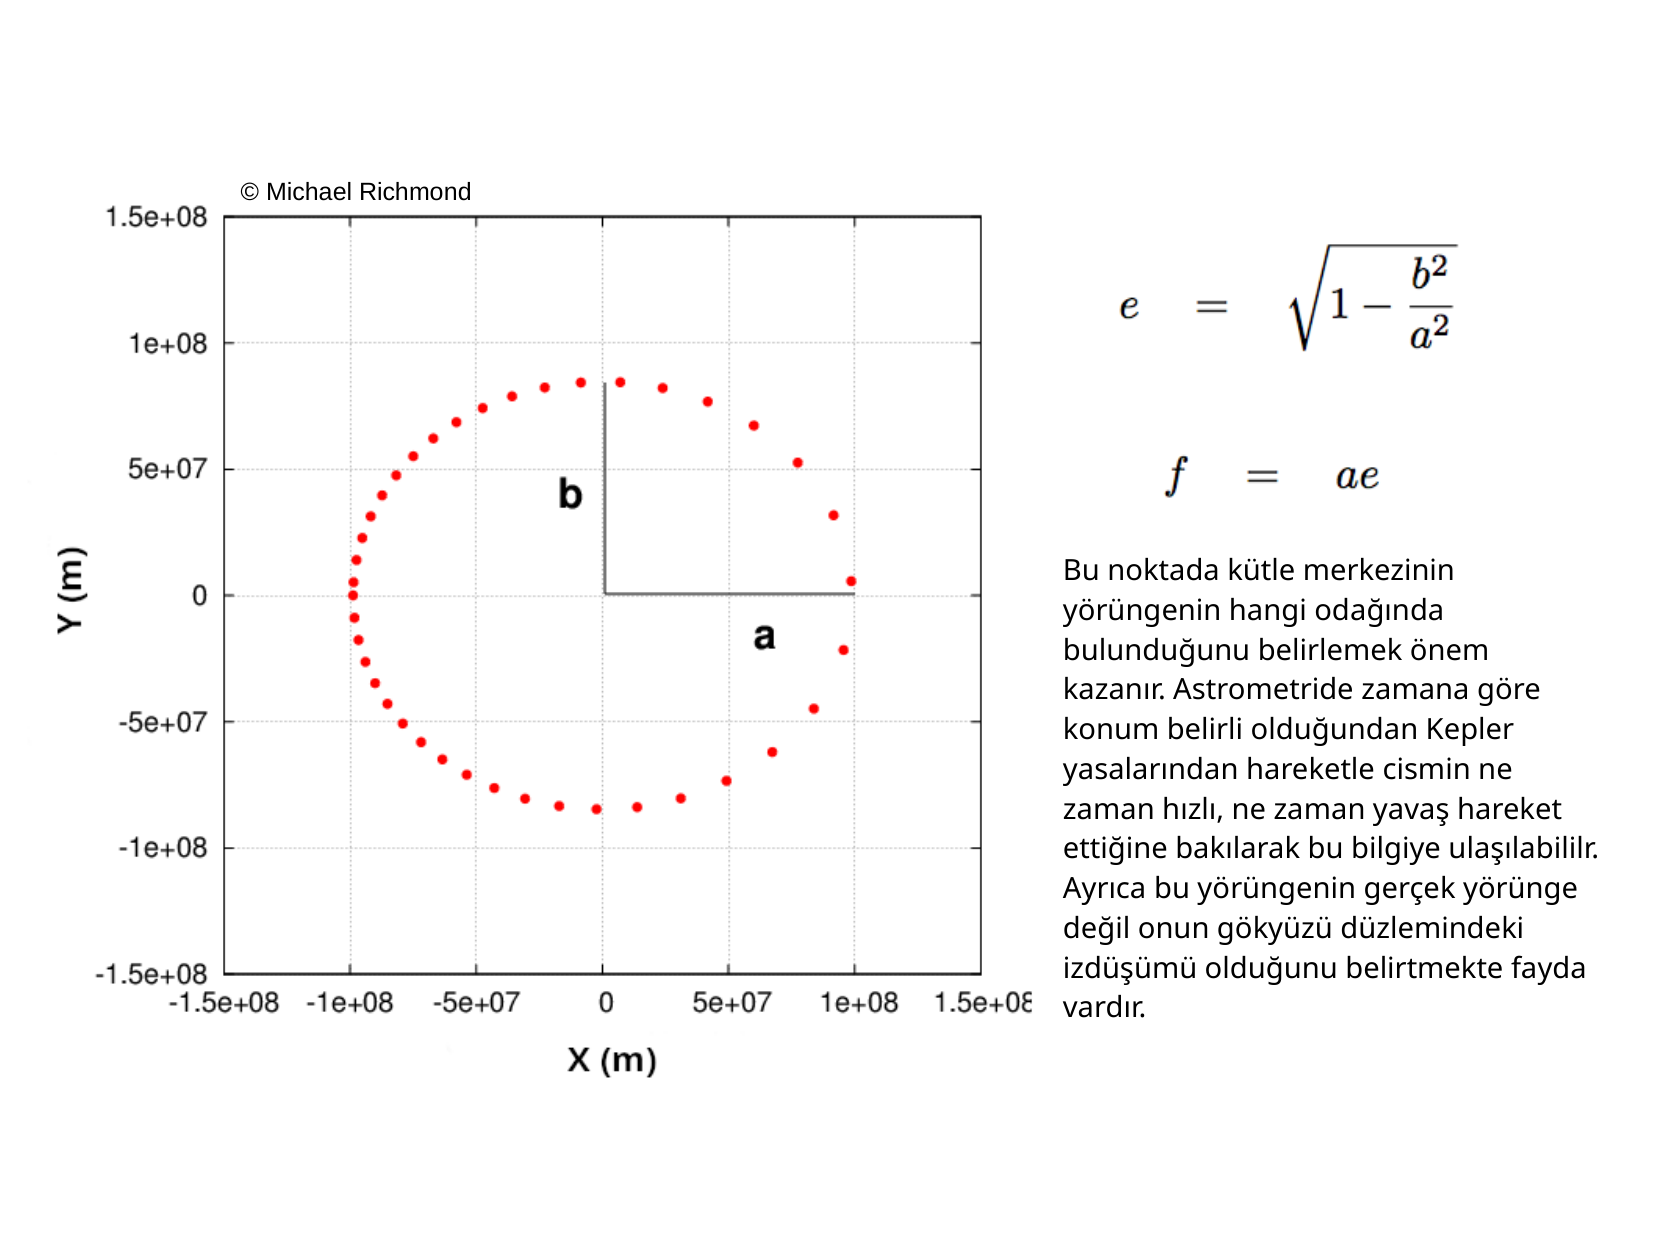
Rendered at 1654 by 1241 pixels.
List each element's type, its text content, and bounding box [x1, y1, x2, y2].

picture [25, 170, 1068, 1109]
text_box © Michael Richmond [225, 170, 507, 214]
picture [1109, 229, 1485, 367]
picture [1155, 436, 1404, 520]
text_box Bu noktada kütle merkezinin yörüngenin hangi odağında bulunduğunu belirlemek önem kazanır. Astrometride zamana göre konum belirli olduğundan Kepler yasalarından hareketle cismin ne zaman hızlı, ne zaman yavaş hareket ettiğine bakılarak bu bilgiye ulaşılabililr. Ayrıca bu yörüngenin gerçek yörünge değil onun gökyüzü düzlemindeki izdüşümü olduğunu belirtmekte fayda vardır. [1048, 542, 1615, 987]
